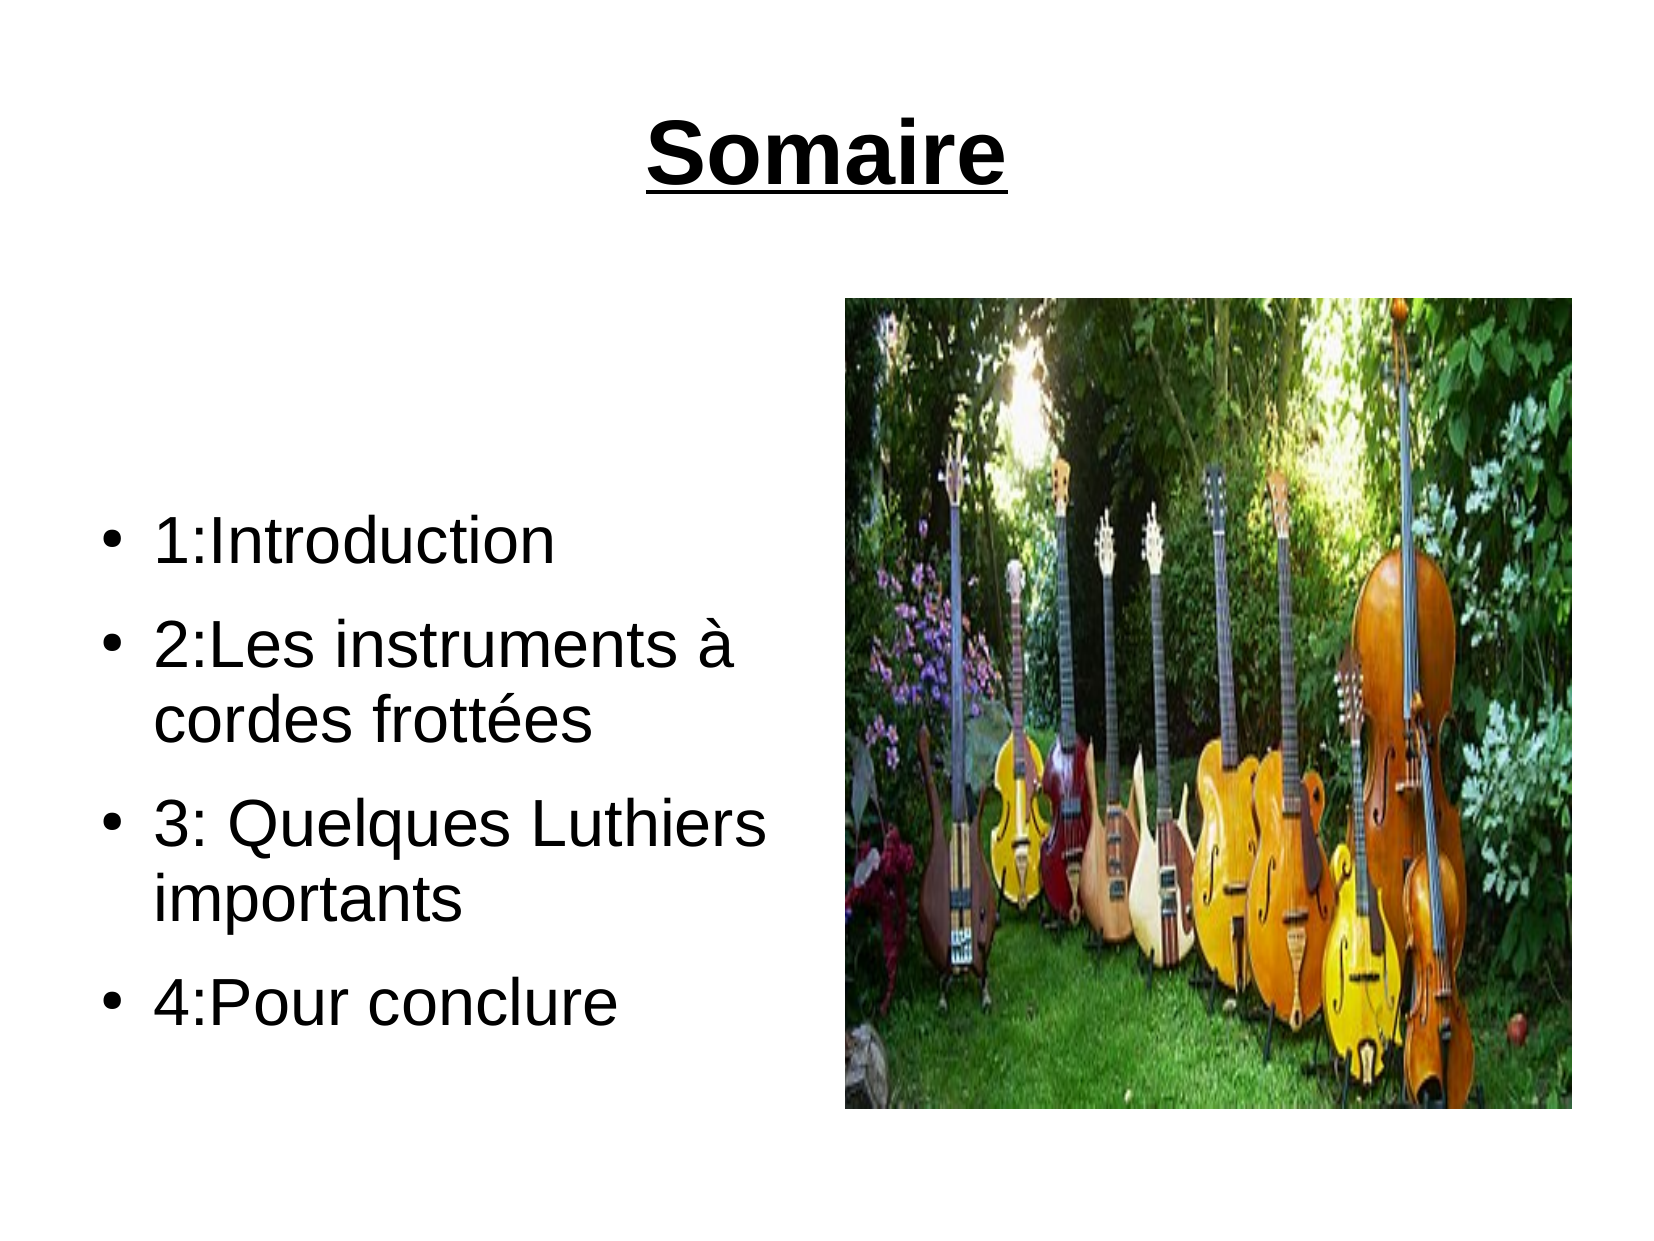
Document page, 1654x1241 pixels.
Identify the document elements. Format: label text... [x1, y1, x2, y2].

list 1:Introduction 2:Les instruments à cordes frottées 3: Quelques Luthiers importants 4:Pour conclure [82, 502, 809, 1041]
picture [845, 298, 1572, 1109]
title Somaire [82, 49, 1571, 257]
